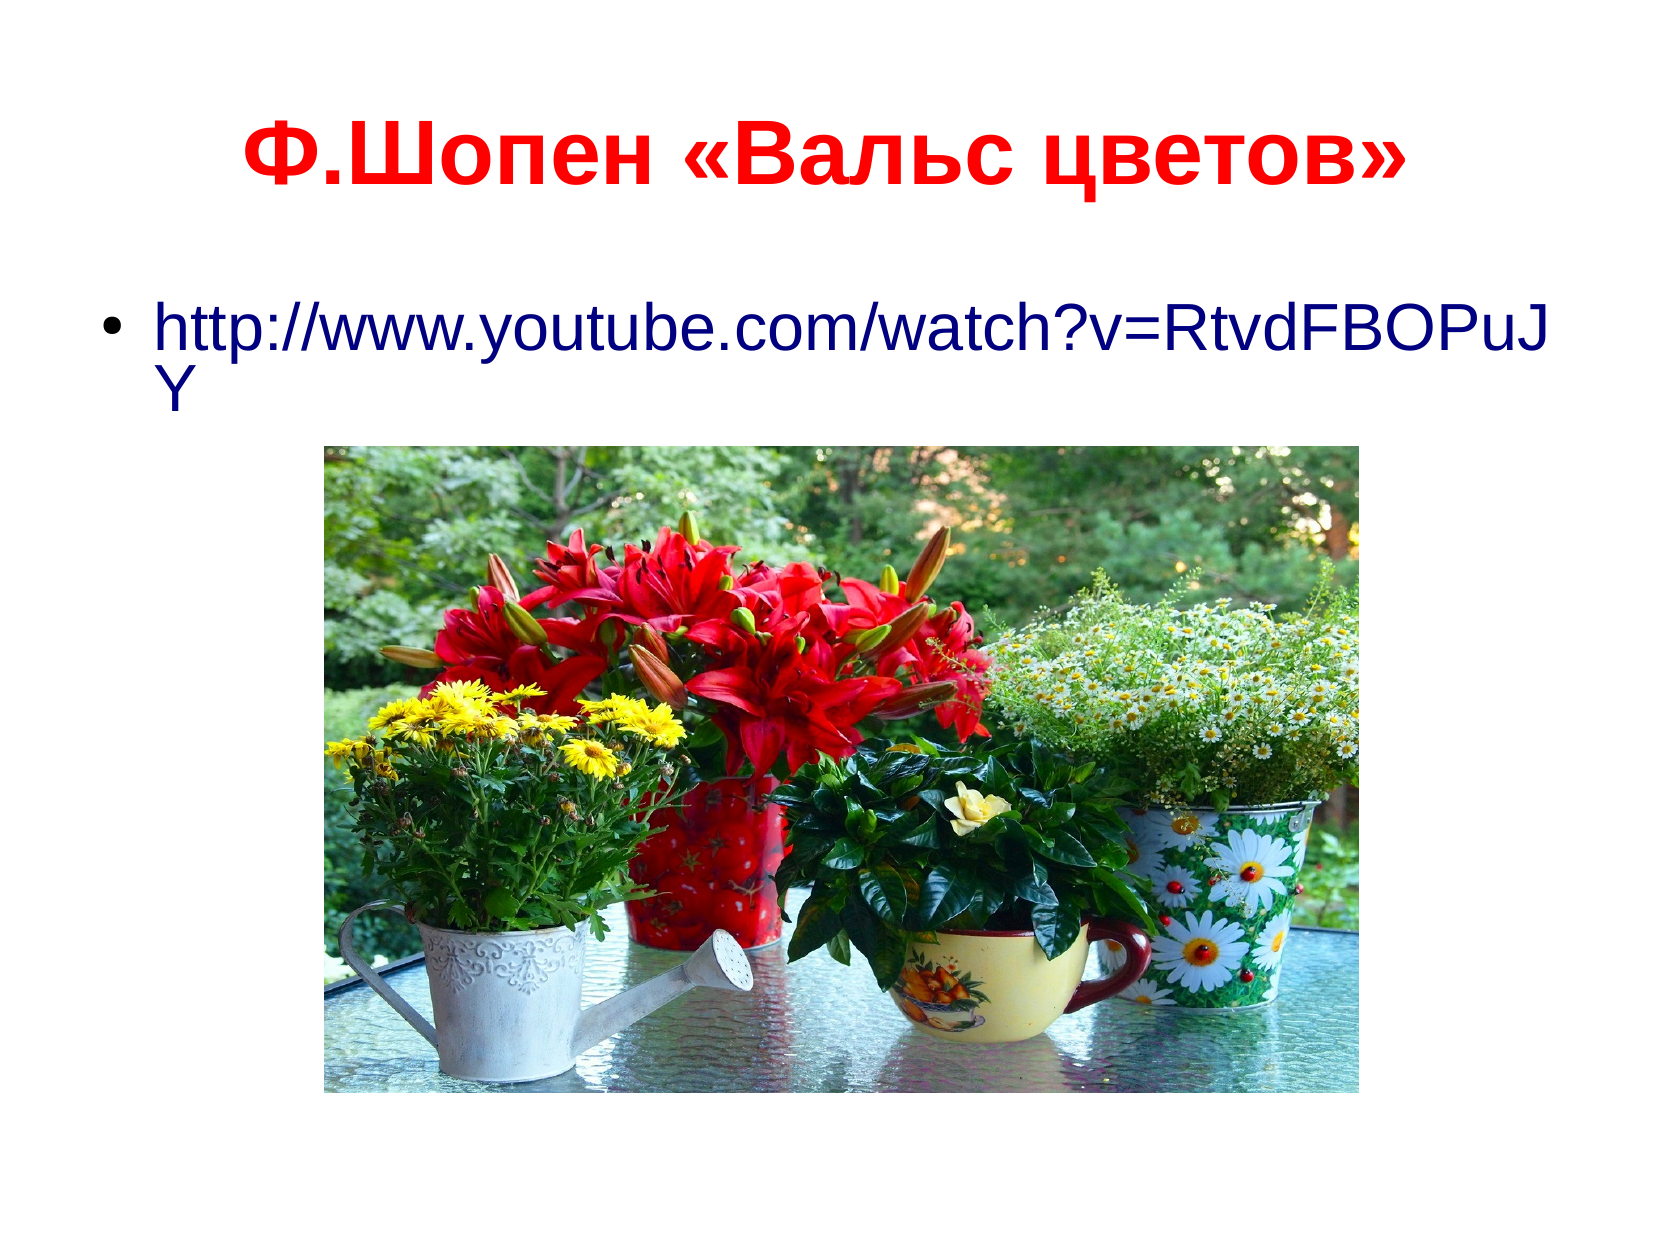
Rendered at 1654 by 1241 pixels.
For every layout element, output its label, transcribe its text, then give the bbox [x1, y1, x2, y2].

picture [324, 446, 1359, 1093]
list http://www.youtube.com/watch?v=RtvdFBOPuJY [82, 290, 1571, 1109]
title Ф.Шопен «Вальс цветов» [82, 49, 1571, 257]
